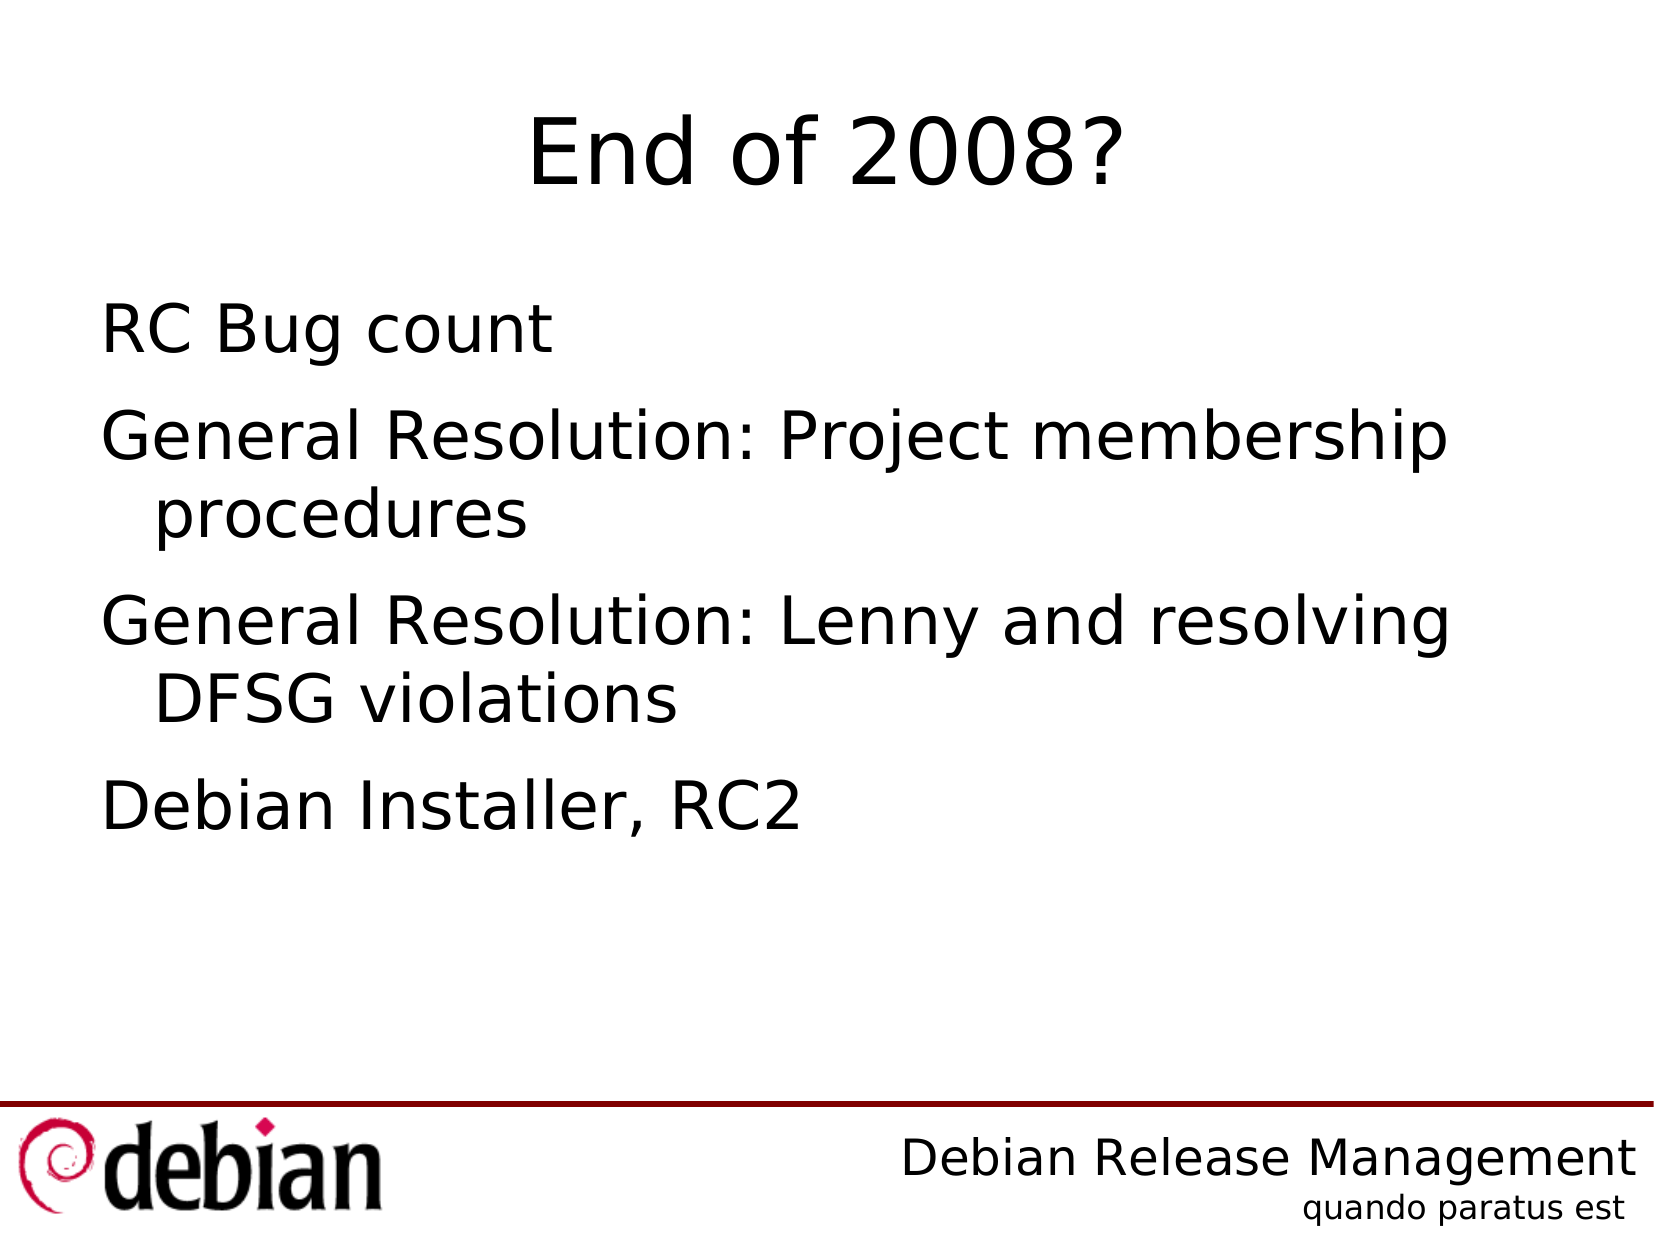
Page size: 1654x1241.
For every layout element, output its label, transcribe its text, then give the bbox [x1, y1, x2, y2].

title End of 2008? [82, 49, 1571, 257]
list RC Bug count General Resolution: Project membership procedures General Resolution: Lenny and resolving DFSG violations Debian Installer, RC2 [82, 290, 1571, 1094]
picture [16, 1110, 420, 1239]
